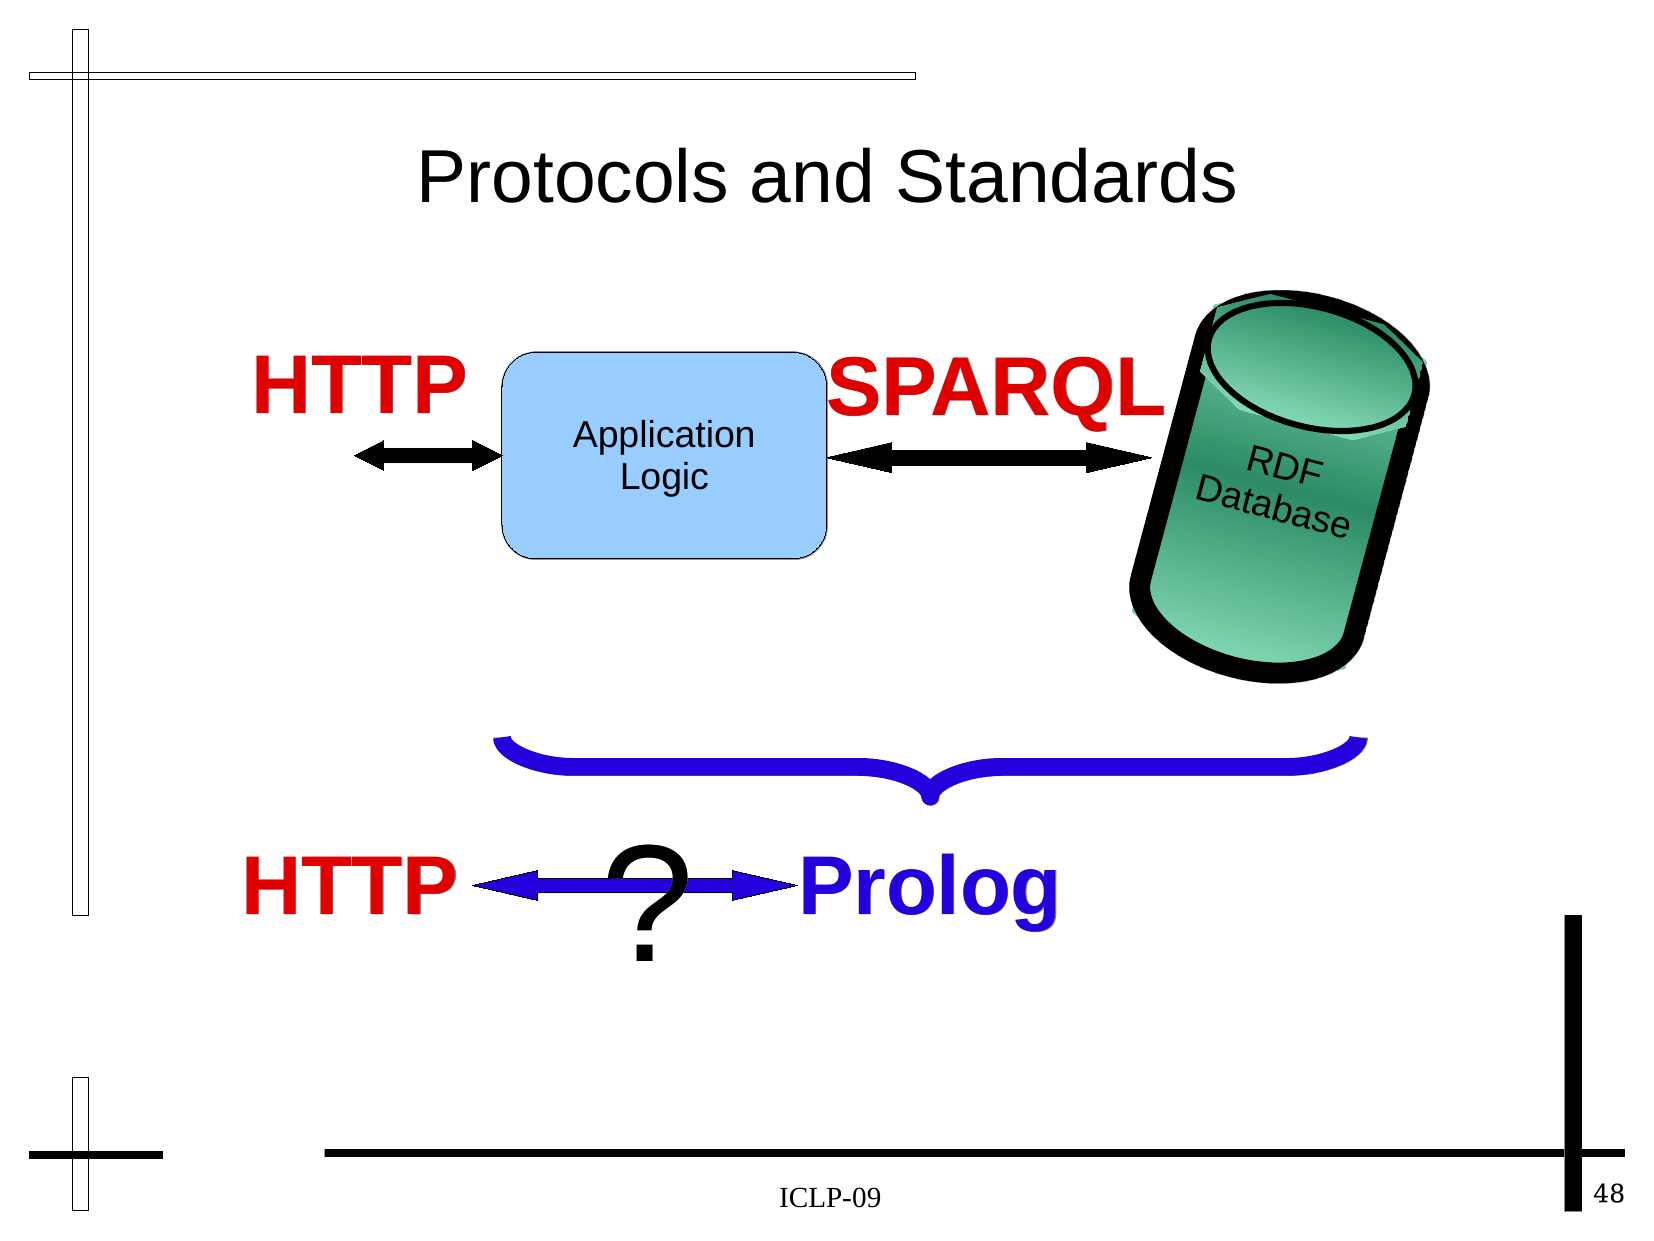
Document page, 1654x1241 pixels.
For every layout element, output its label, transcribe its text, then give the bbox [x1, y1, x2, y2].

picture [1112, 265, 1447, 708]
text_box HTTP [236, 330, 483, 439]
text_box [826, 442, 1152, 473]
text_box Prolog [783, 831, 1077, 940]
text_box SPARQL [811, 332, 1182, 441]
title Protocols and Standards [121, 88, 1534, 266]
text_box Application Logic [501, 352, 827, 559]
text_box [709, 870, 798, 901]
text_box [472, 870, 586, 901]
text_box HTTP [226, 831, 473, 940]
text_box ? [586, 802, 709, 1004]
text_box [354, 440, 503, 471]
